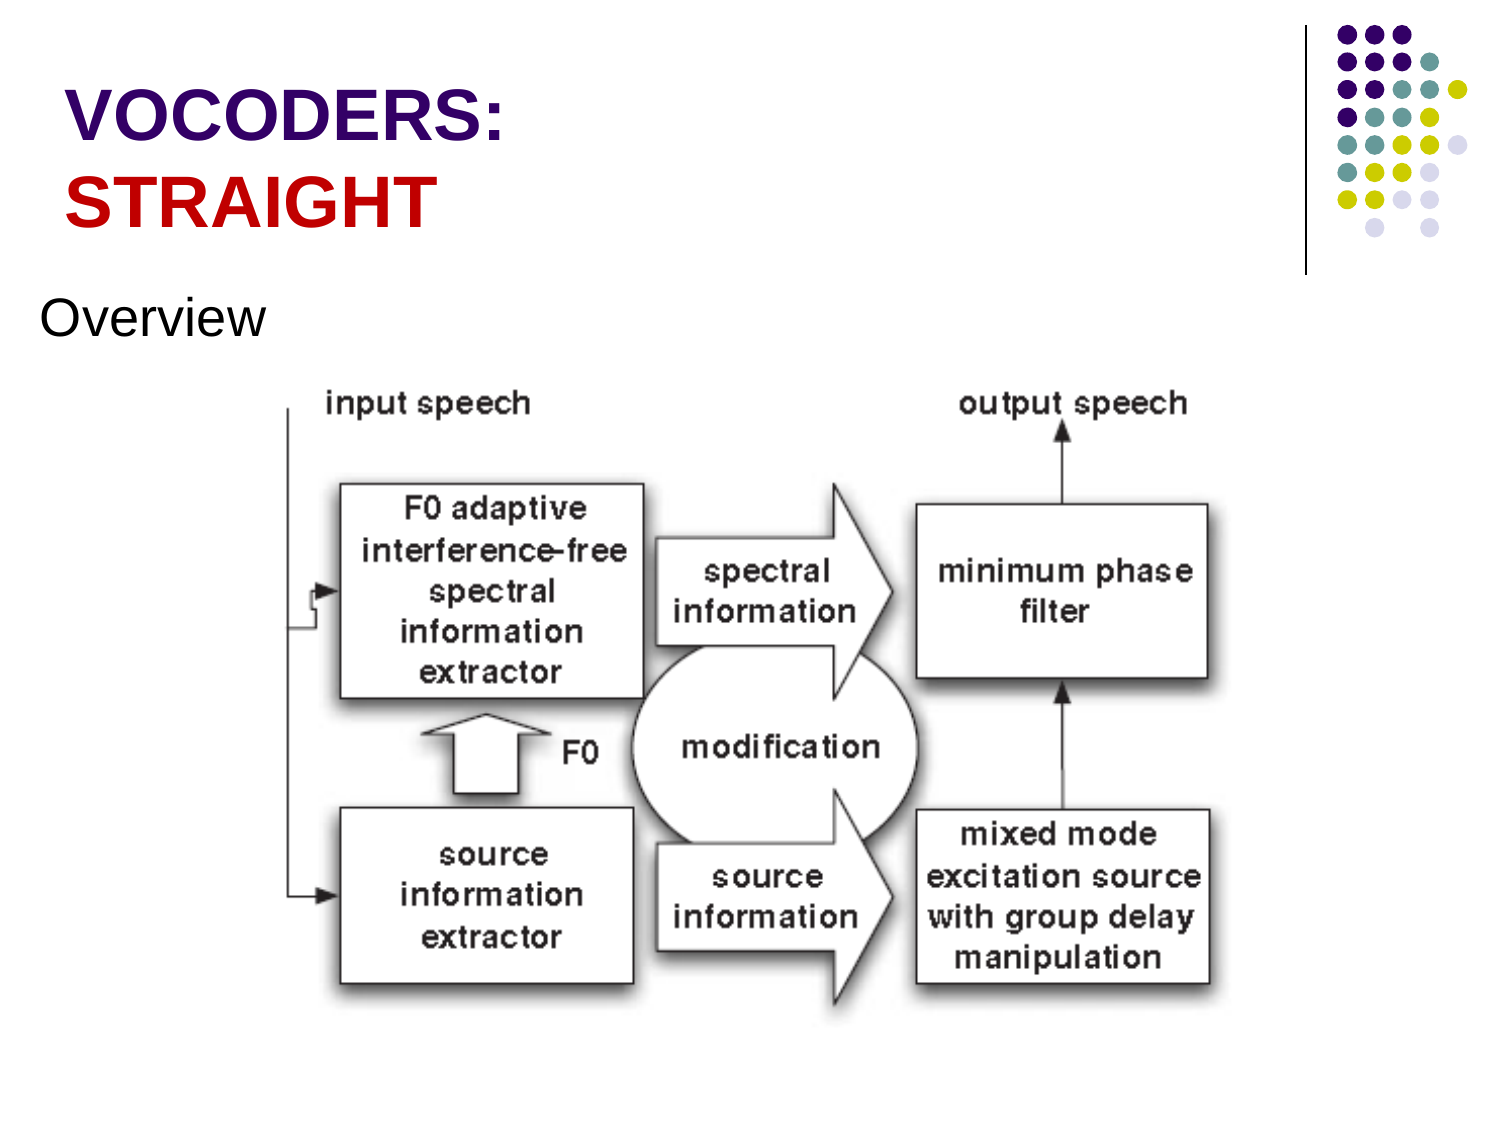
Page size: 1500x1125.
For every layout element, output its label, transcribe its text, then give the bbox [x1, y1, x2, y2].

text_box VOCODERS: STRAIGHT [49, 37, 1288, 251]
picture [259, 358, 1292, 1060]
list Overview [24, 275, 1303, 368]
